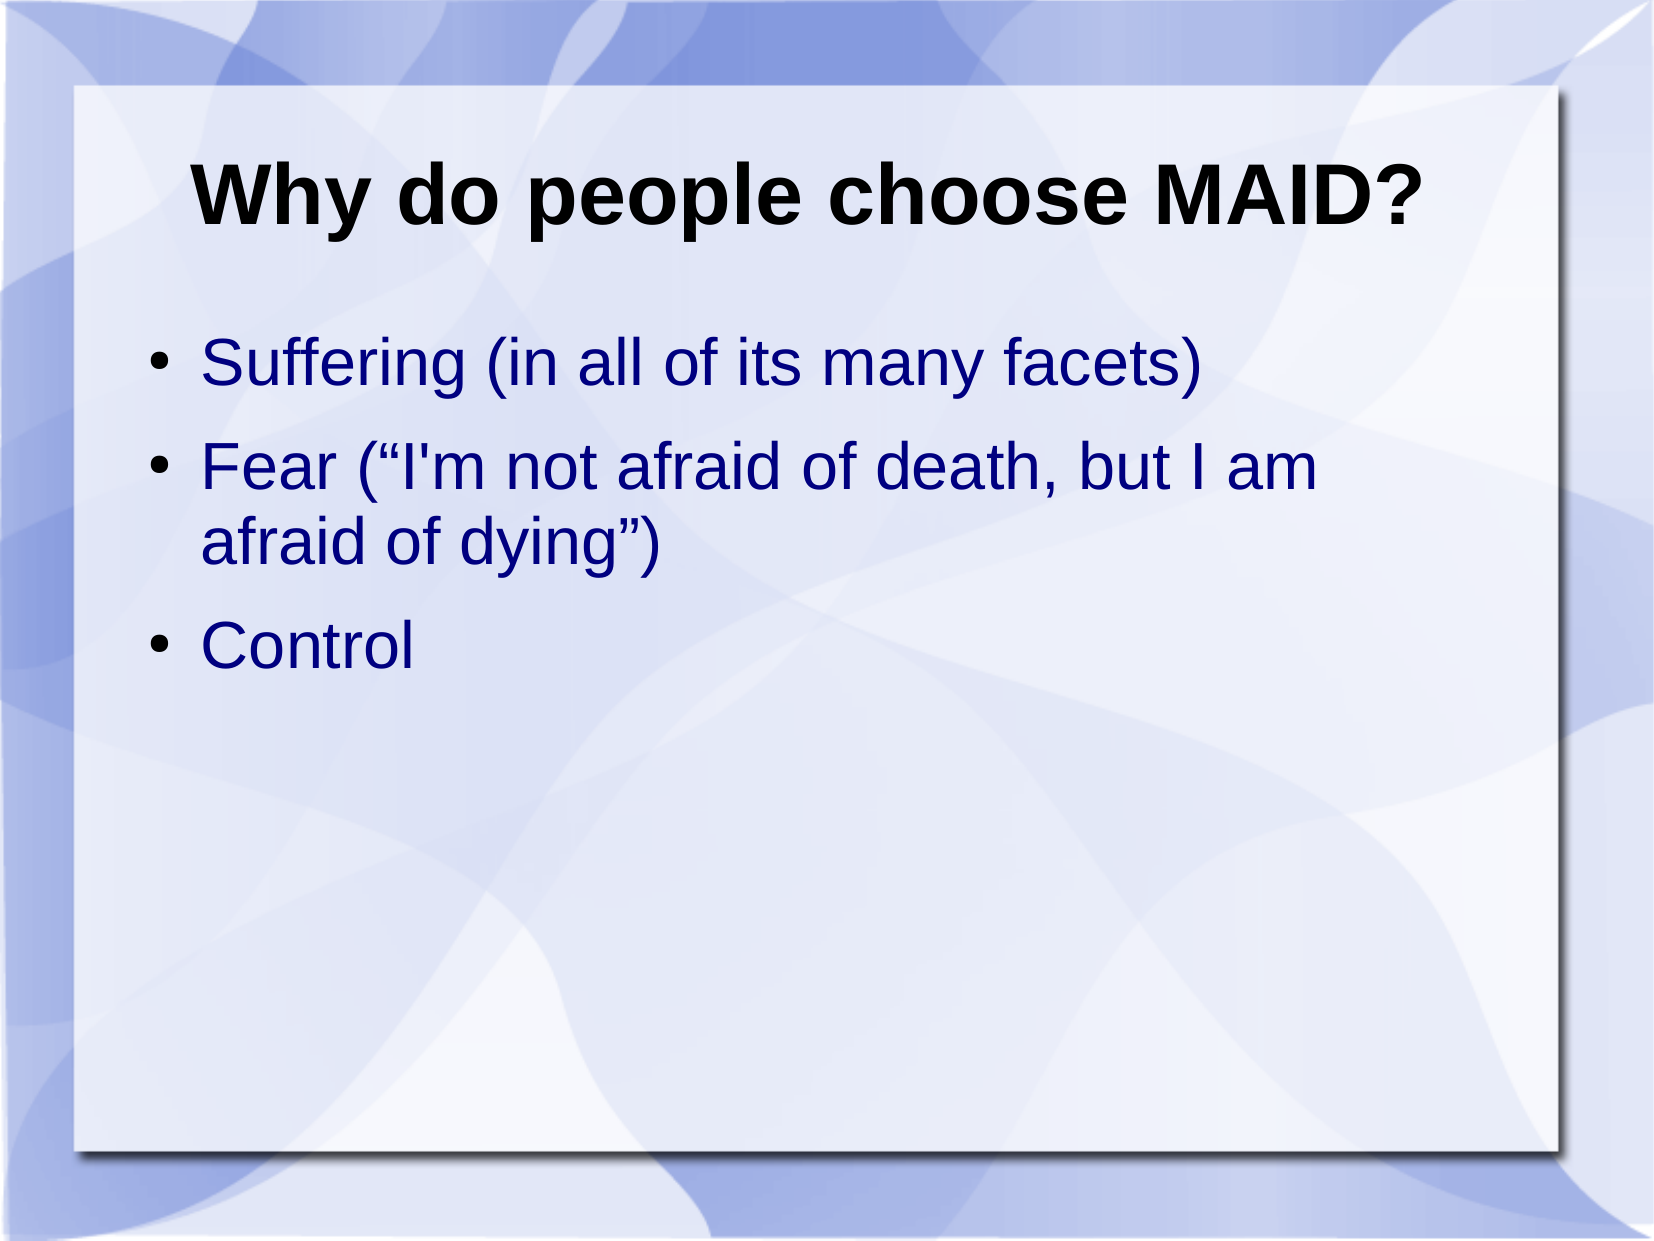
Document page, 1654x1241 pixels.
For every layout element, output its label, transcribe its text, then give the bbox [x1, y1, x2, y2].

title Why do people choose MAID? [82, 90, 1536, 298]
picture [0, 0, 1654, 1241]
list Suffering (in all of its many facets) Fear (“I'm not afraid of death, but I am afraid of dying”) Control [129, 324, 1489, 975]
